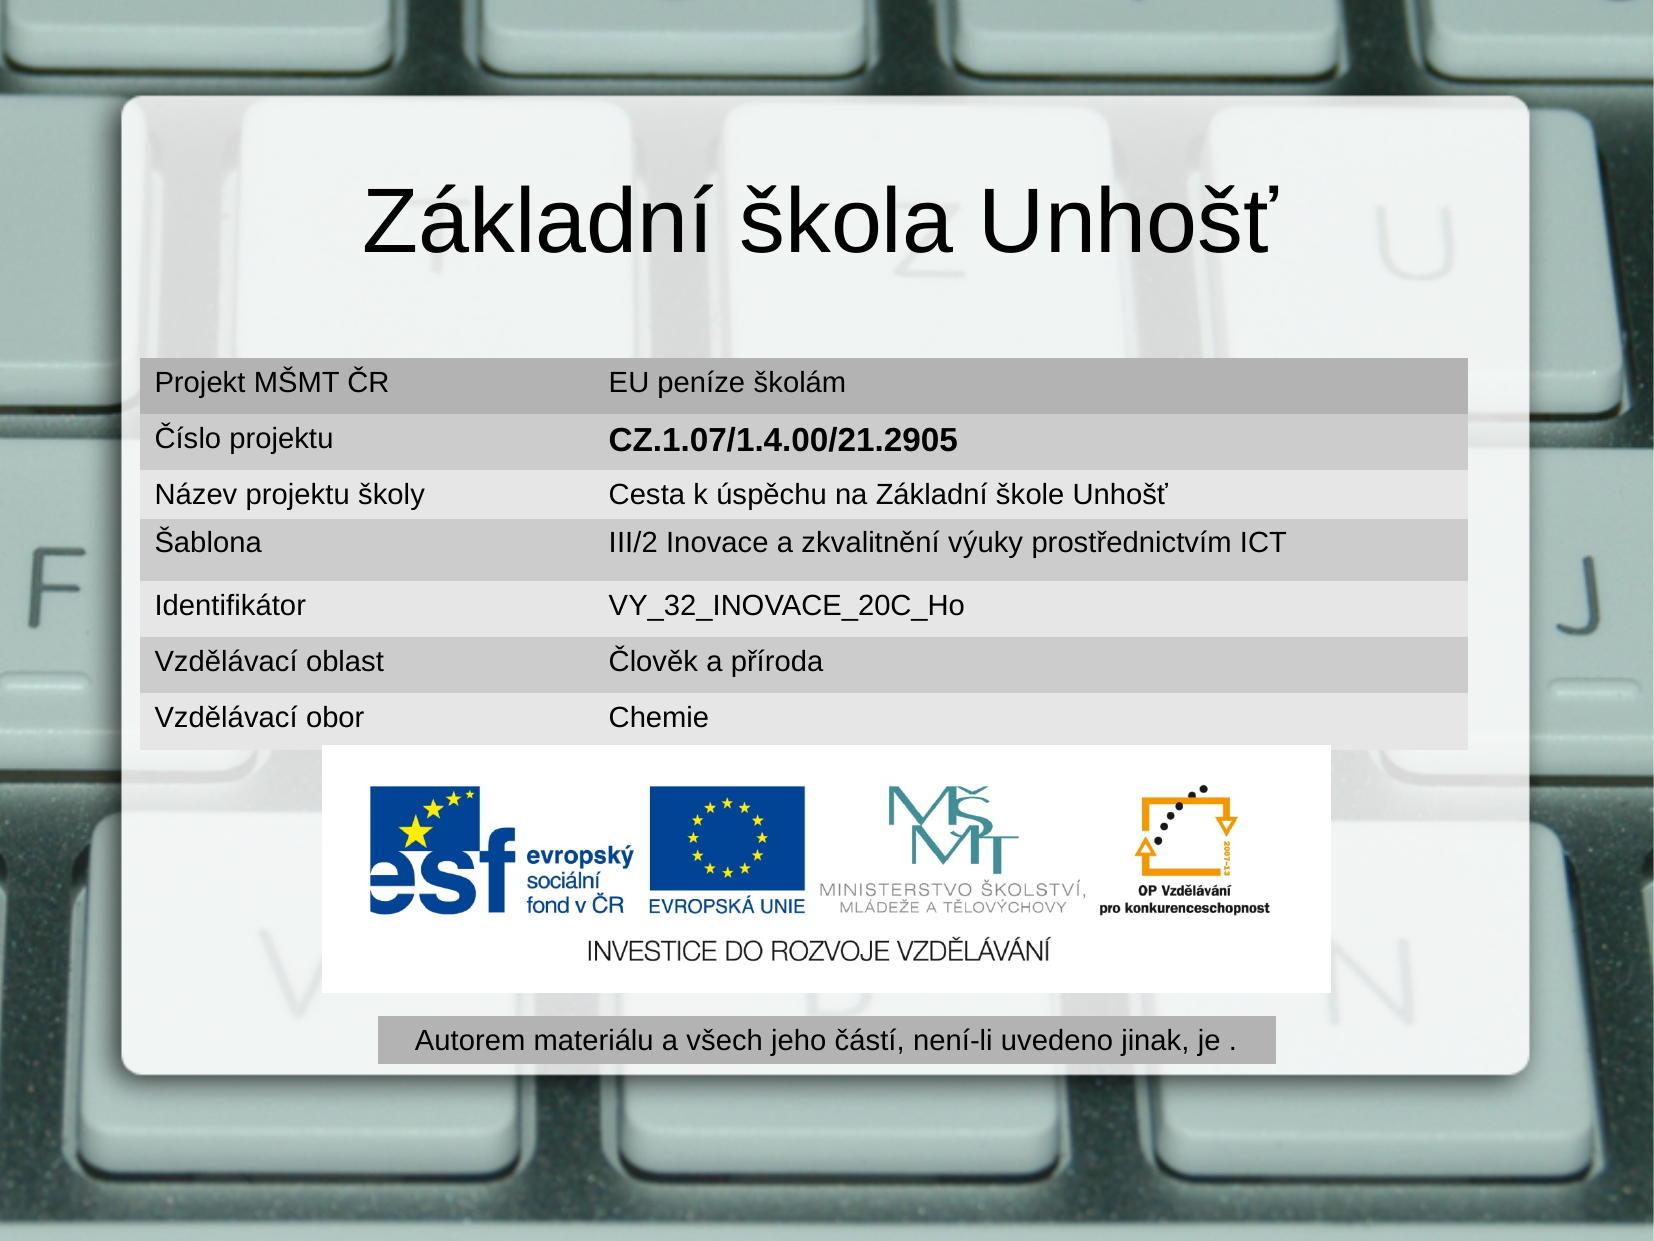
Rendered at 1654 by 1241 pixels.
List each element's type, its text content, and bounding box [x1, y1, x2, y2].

table_cell Vzdělávací obor [140, 693, 594, 750]
table_cell III/2 Inovace a zkvalitnění výuky prostřednictvím ICT [594, 519, 1468, 581]
title Základní škola Unhošť [135, 117, 1506, 325]
table_cell VY_32_INOVACE_20C_Ho [594, 581, 1468, 637]
table_cell Identifikátor [140, 581, 594, 637]
table_header Projekt MŠMT ČR [140, 358, 594, 414]
picture [0, 0, 1654, 1241]
table_cell Cesta k úspěchu na Základní škole Unhošť [594, 470, 1468, 519]
table_cell Člověk a příroda [594, 637, 1468, 693]
table_cell Vzdělávací oblast [140, 637, 594, 693]
table_cell Název projektu školy [140, 470, 594, 519]
table_cell Chemie [594, 693, 1468, 750]
table_cell CZ.1.07/1.4.00/21.2905 [594, 414, 1468, 470]
table_header EU peníze školám [594, 358, 1468, 414]
table_cell Šablona [140, 519, 594, 581]
table_cell Číslo projektu [140, 414, 594, 470]
table_header Autorem materiálu a všech jeho částí, není-li uvedeno jinak, je . [378, 1016, 1276, 1064]
